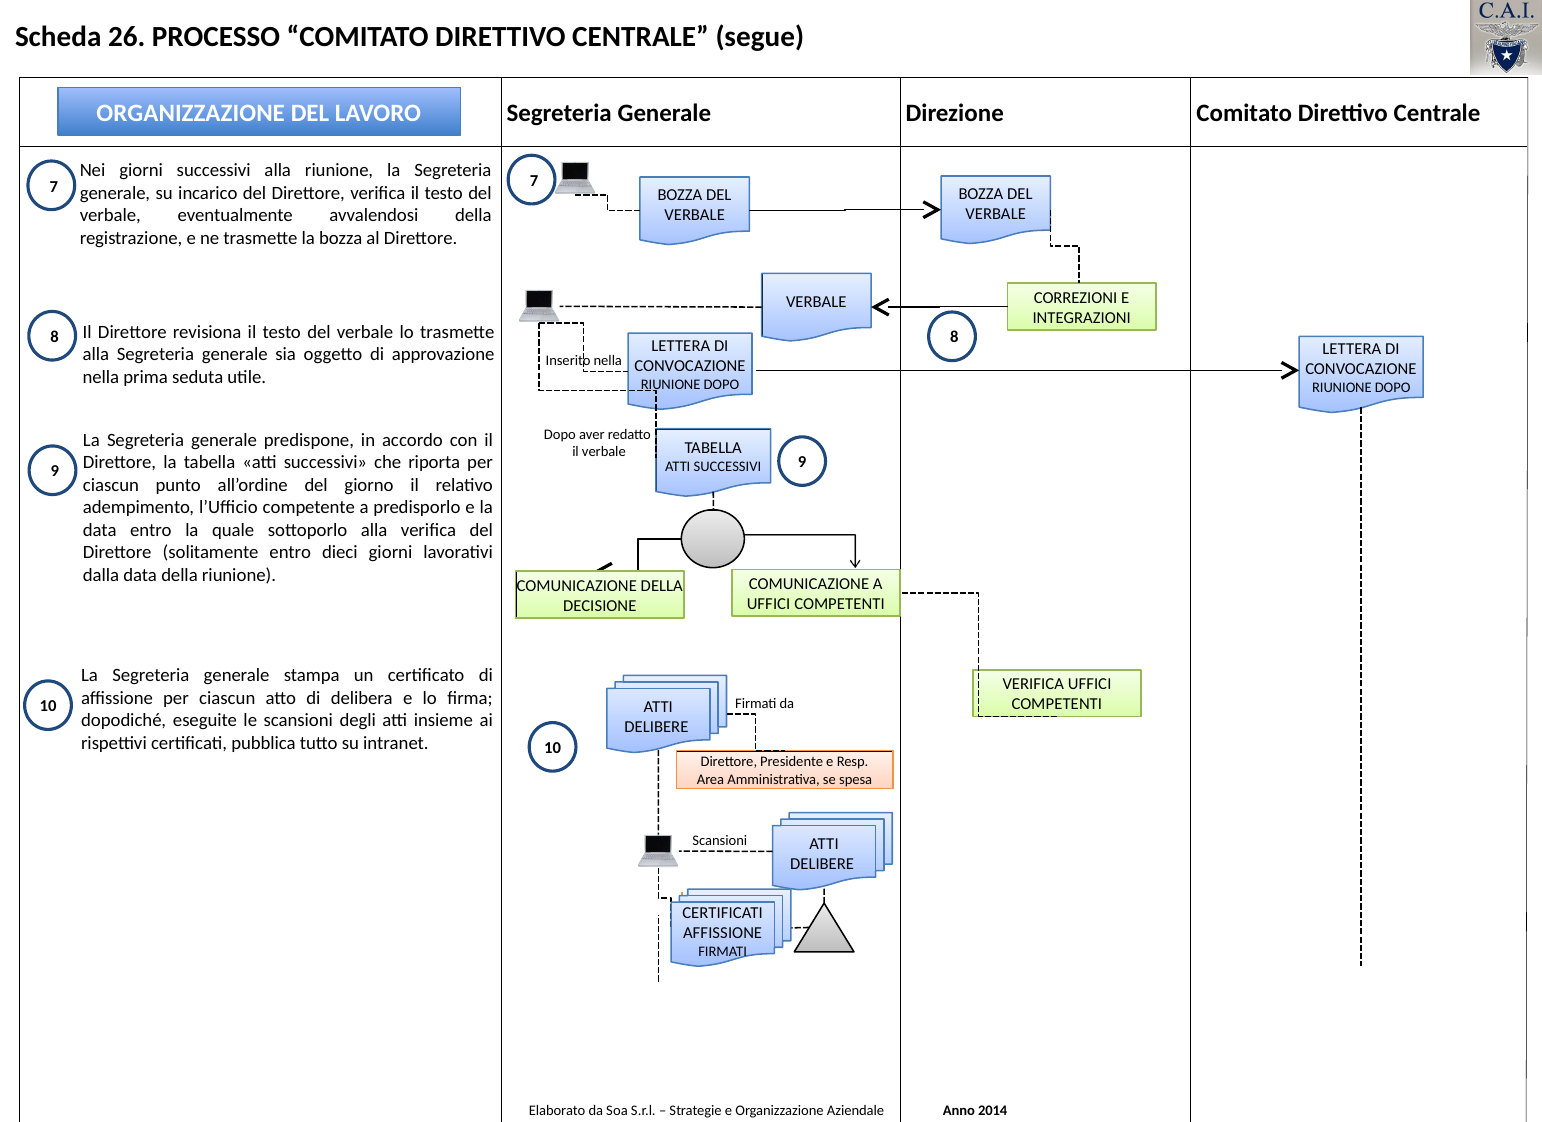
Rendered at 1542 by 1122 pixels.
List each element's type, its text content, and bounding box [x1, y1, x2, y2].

text_box BOZZA DEL VERBALE [941, 175, 1051, 244]
text_box Comitato Direttivo Centrale [1190, 77, 1527, 145]
text_box 10 [24, 680, 66, 730]
text_box [794, 903, 854, 952]
text_box 7 [27, 160, 75, 210]
text_box TABELLA ATTI SUCCESSIVI [655, 428, 771, 497]
picture [744, 534, 863, 576]
picture [637, 834, 679, 868]
text_box 9 [29, 445, 68, 495]
text_box Segreteria Generale [500, 78, 899, 146]
text_box Scheda 26. PROCESSO “COMITATO DIRETTIVO CENTRALE” (segue) [0, 0, 1470, 74]
text_box Inserito nella [441, 343, 726, 377]
text_box Elaborato da Soa S.r.l. – Strategie e Organizzazione Aziendale Anno 2014 [0, 1093, 1540, 1122]
text_box LETTERA DI CONVOCAZIONE RIUNIONE DOPO [1299, 336, 1424, 413]
text_box VERBALE [761, 273, 872, 341]
text_box Il Direttore revisiona il testo del verbale lo trasmette alla Segreteria generale sia oggetto di approvazione nella prima seduta utile. [68, 312, 509, 395]
text_box COMUNICAZIONE A UFFICI COMPETENTI [731, 569, 901, 617]
text_box BOZZA DEL VERBALE [639, 176, 750, 245]
text_box 7 [508, 155, 555, 204]
picture [1470, 0, 1542, 75]
text_box 8 [28, 311, 76, 361]
text_box 9 [778, 436, 826, 486]
text_box Nei giorni successivi alla riunione, la Segreteria generale, su incarico del Direttore, verifica il testo del verbale, eventualmente avvalendosi della registrazione, e ne trasmette la bozza al Direttore. [64, 150, 506, 256]
text_box VERIFICA UFFICI COMPETENTI [972, 669, 1142, 717]
picture [554, 161, 596, 195]
text_box La Segreteria generale stampa un certificato di affissione per ciascun atto di delibera e lo firma; dopodiché, eseguite le scansioni degli atti insieme ai rispettivi certificati, pubblica tutto su intranet. [66, 655, 508, 761]
text_box COMUNICAZIONE DELLA DECISIONE [515, 571, 685, 618]
text_box 8 [928, 311, 976, 361]
text_box ATTI DELIBERE [772, 812, 893, 890]
text_box [681, 509, 744, 568]
text_box Dopo aver redatto il verbale [502, 417, 740, 468]
text_box Direttore, Presidente e Resp. Area Amministrativa, se spesa [676, 750, 894, 789]
text_box CORREZIONI E INTEGRAZIONI [1007, 283, 1156, 330]
text_box CERTIFICATI AFFISSIONE FIRMATI [671, 889, 791, 967]
text_box LETTERA DI CONVOCAZIONE RIUNIONE DOPO [628, 333, 753, 410]
text_box La Segreteria generale predispone, in accordo con il Direttore, la tabella «atti successivi» che riporta per ciascun punto all’ordine del giorno il relativo adempimento, l’Ufficio competente a predisporlo e la data entro la quale sottoporlo alla verifica del Direttore (solitamente entro dieci giorni lavorativi dalla data della riunione). [68, 420, 508, 593]
text_box Scansioni [628, 823, 780, 857]
text_box Firmati da [694, 686, 835, 719]
text_box ATTI DELIBERE [606, 675, 727, 753]
text_box 10 [529, 722, 576, 772]
picture [518, 289, 560, 323]
text_box ORGANIZZAZIONE DEL LAVORO [57, 87, 461, 136]
text_box Direzione [899, 78, 1191, 146]
